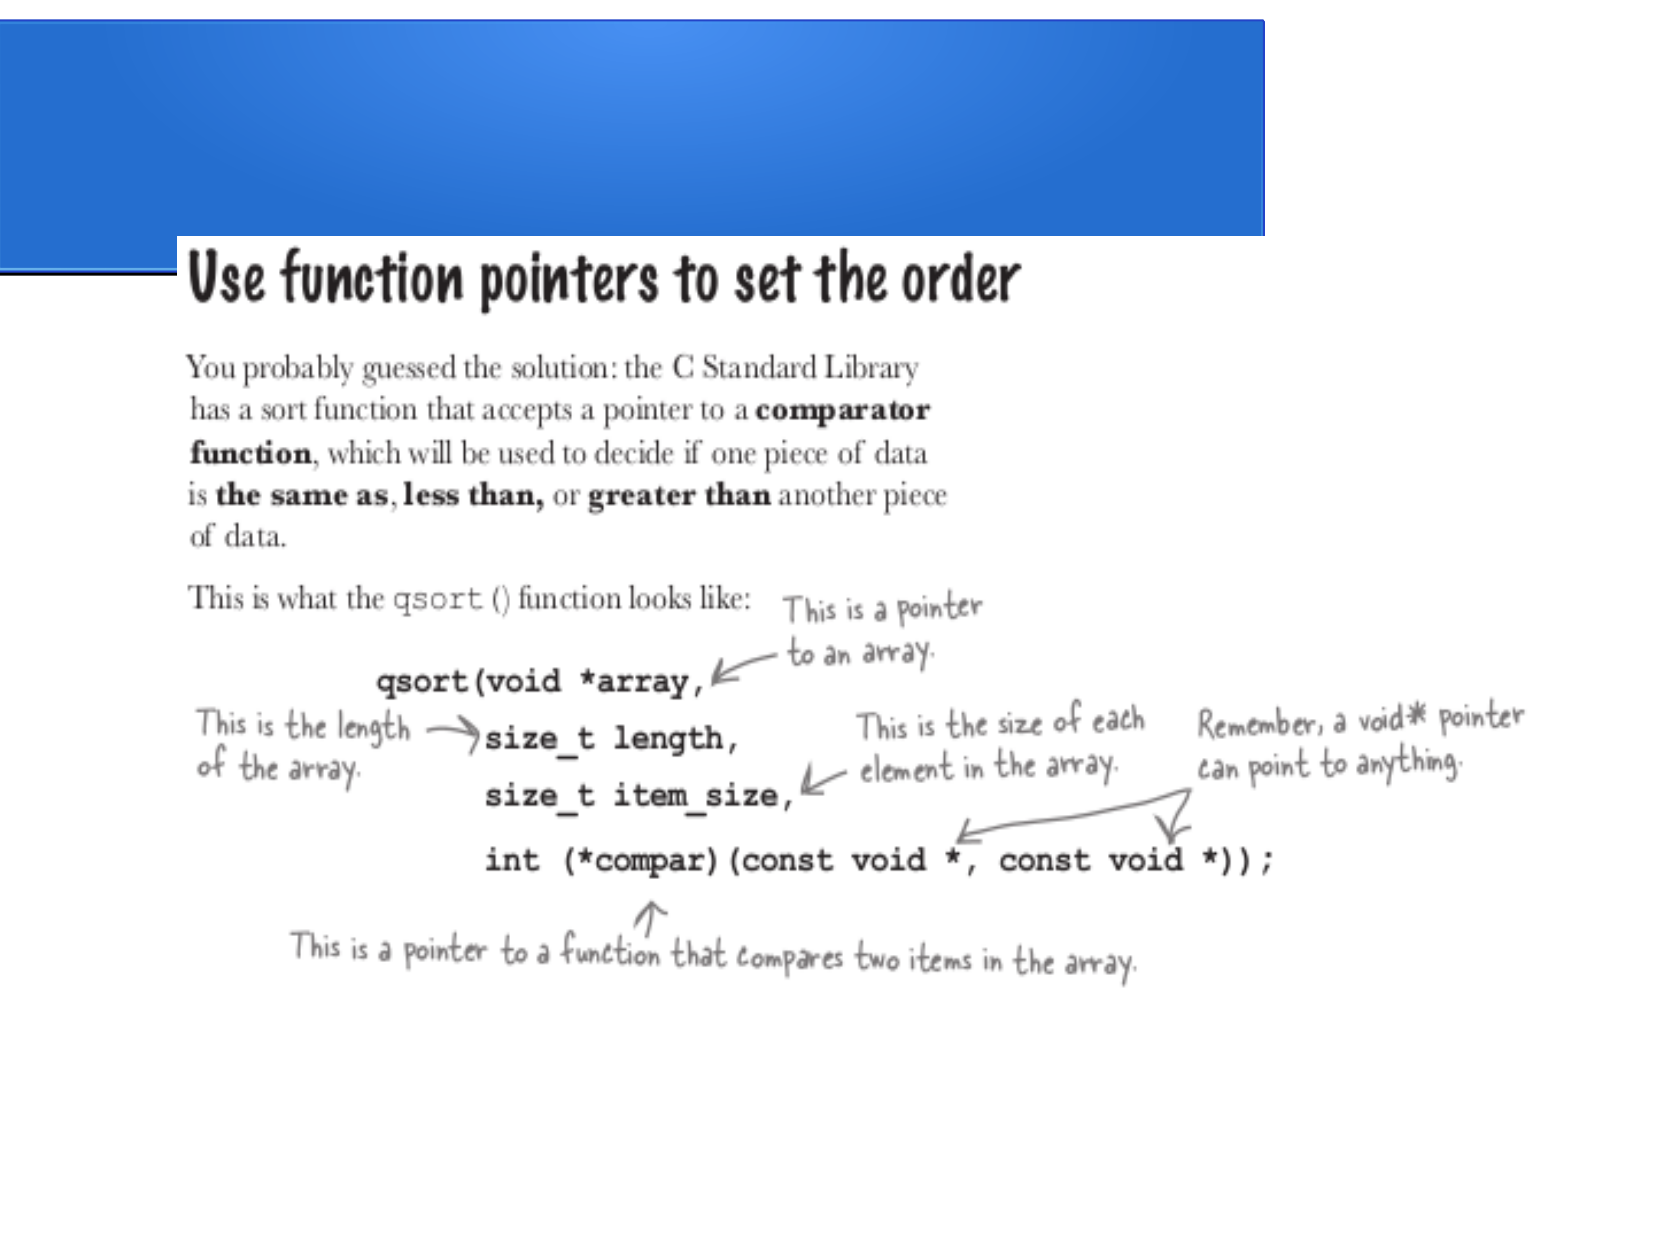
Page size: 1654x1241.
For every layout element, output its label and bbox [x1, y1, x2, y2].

picture [177, 236, 1548, 993]
